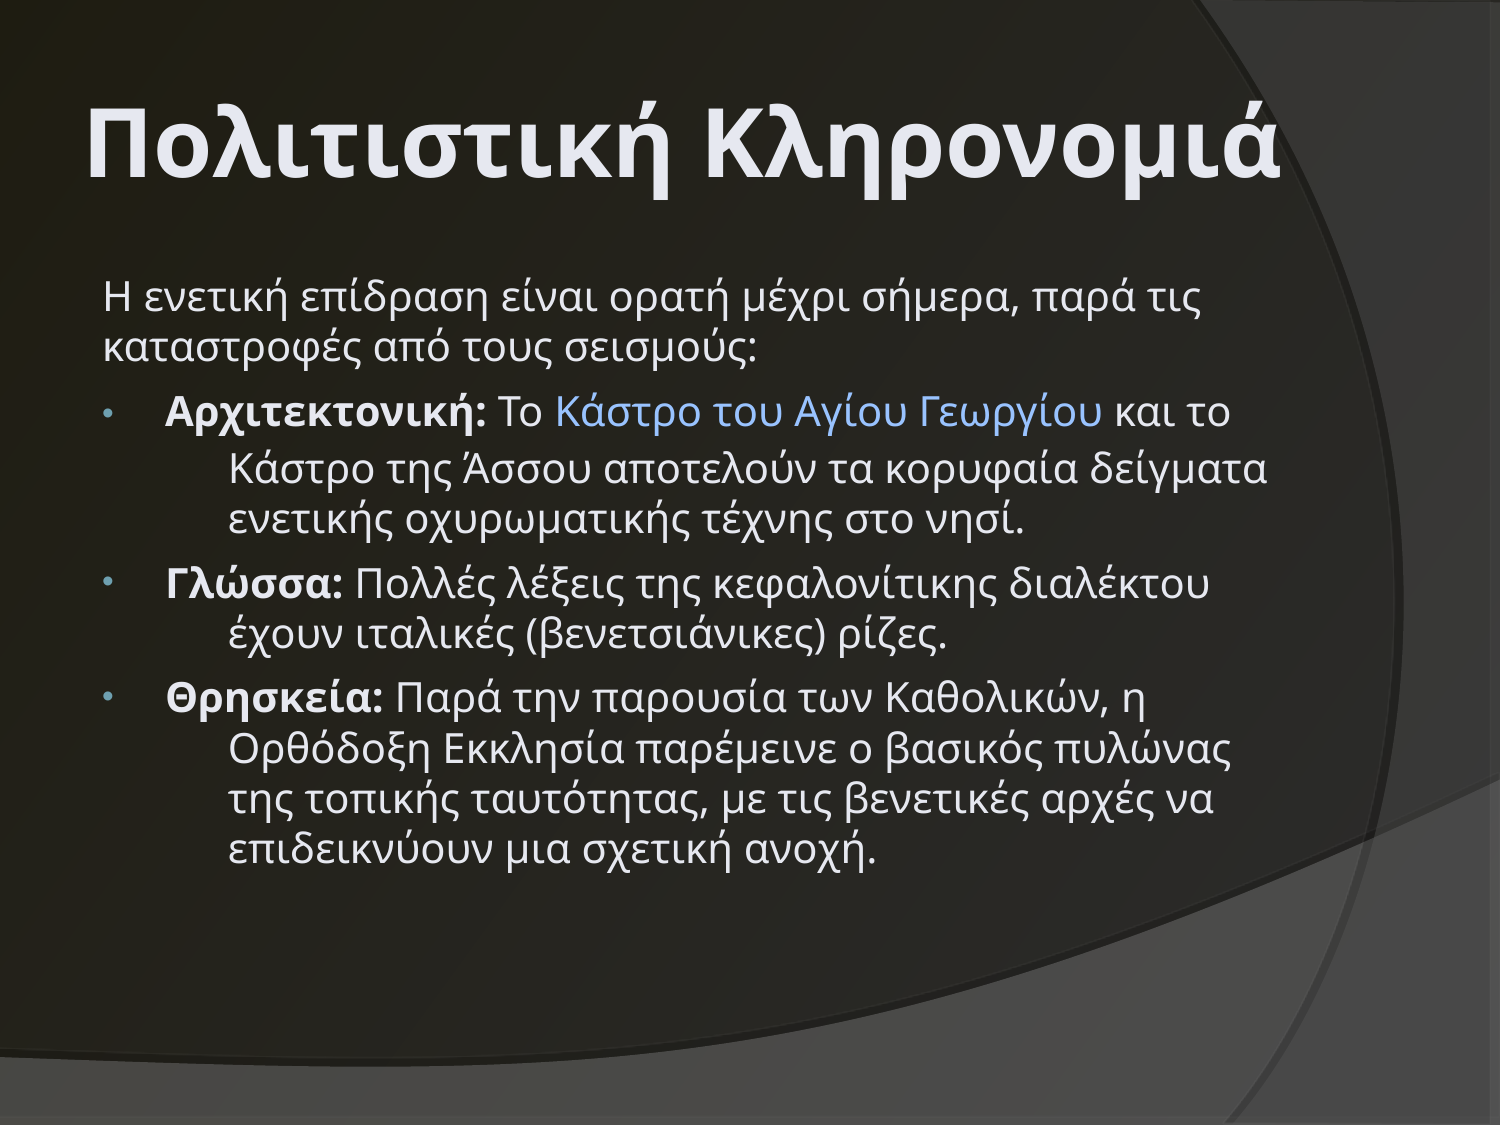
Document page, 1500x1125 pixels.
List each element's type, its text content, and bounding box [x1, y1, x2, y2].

list Η ενετική επίδραση είναι ορατή μέχρι σήμερα, παρά τις καταστροφές από τους σεισμούς: Αρχιτεκτονική: Το Κάστρο του Αγίου Γεωργίου και το Κάστρο της Άσσου αποτελούν τα κορυφαία δείγματα ενετικής οχυρωματικής τέχνης στο νησί. Γλώσσα: Πολλές λέξεις της κεφαλονίτικης διαλέκτου έχουν ιταλικές (βενετσιάνικες) ρίζες. Θρησκεία: Παρά την παρουσία των Καθολικών, η Ορθόδοξη Εκκλησία παρέμεινε ο βασικός πυλώνας της τοπικής ταυτότητας, με τις βενετικές αρχές να επιδεικνύουν μια σχετική ανοχή. [75, 262, 1300, 1005]
title Πολιτιστική Κληρονομιά [75, 45, 1300, 233]
